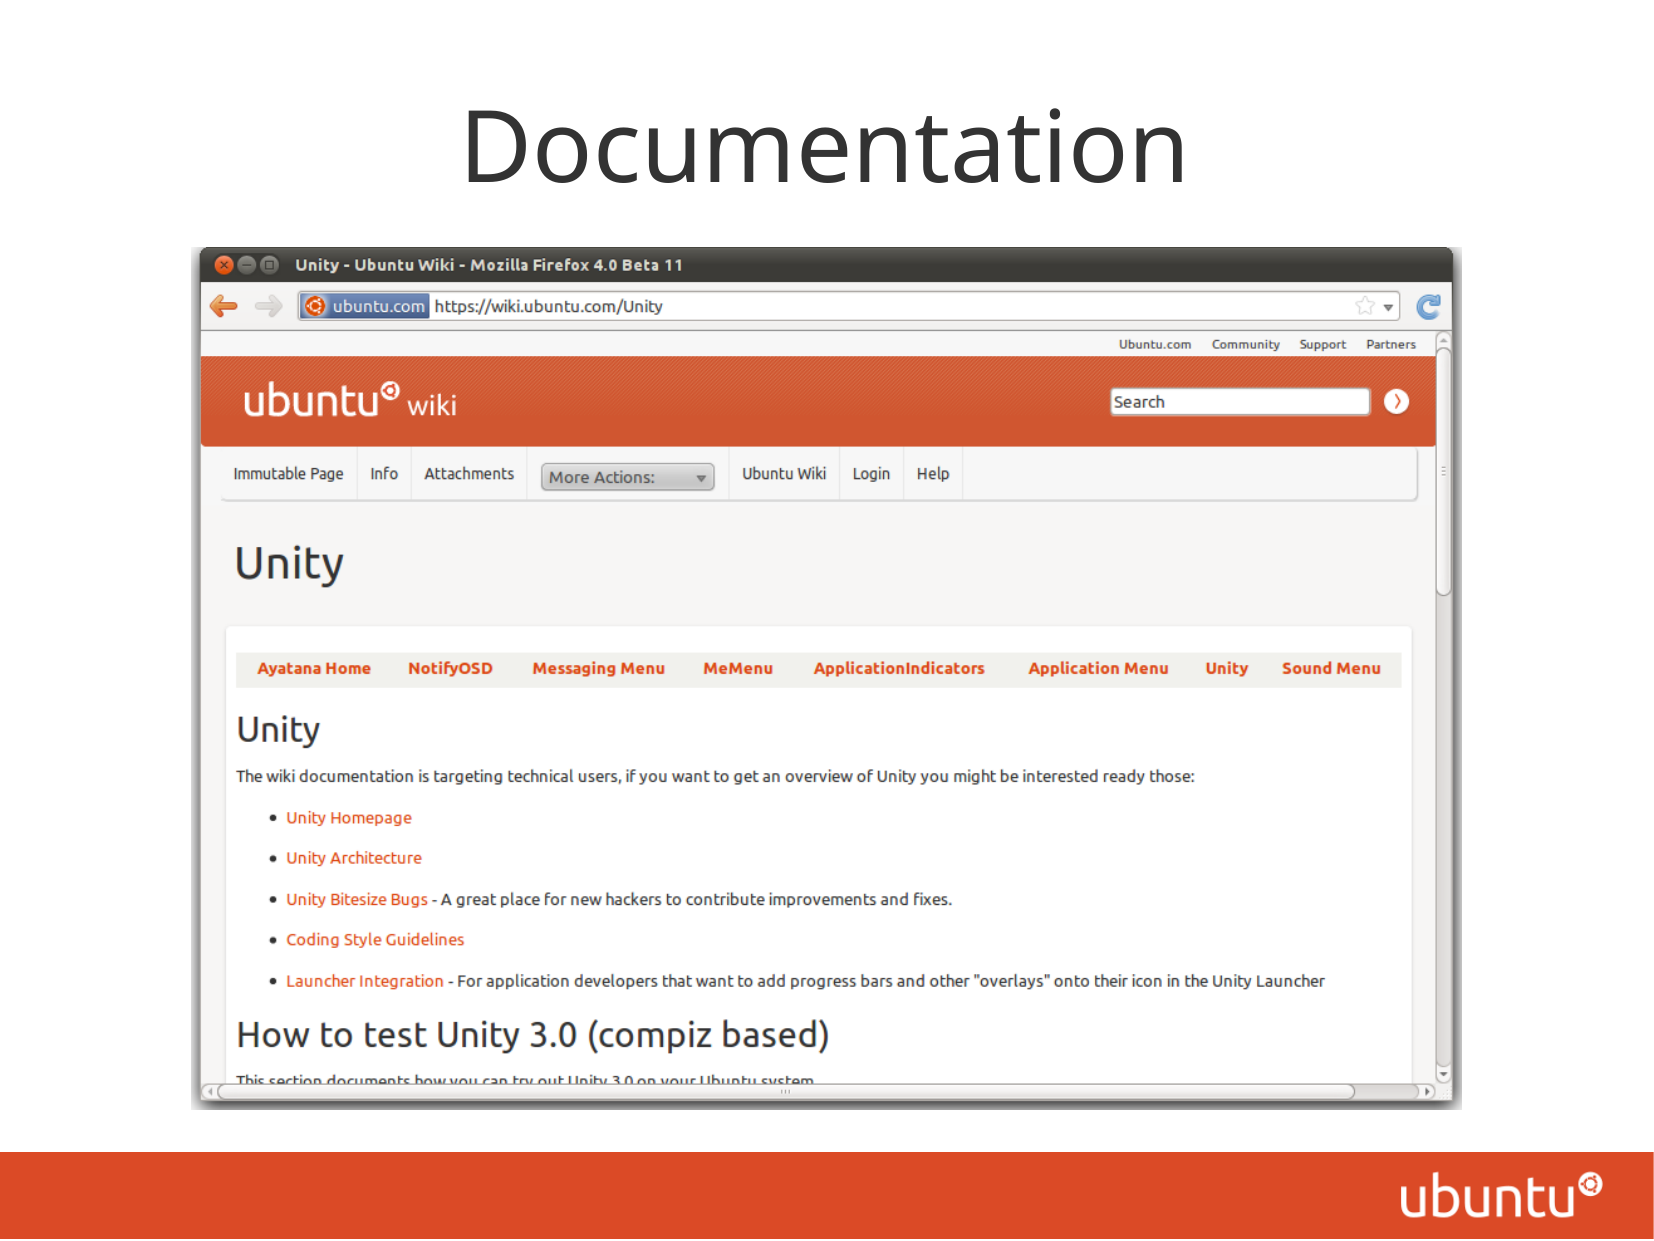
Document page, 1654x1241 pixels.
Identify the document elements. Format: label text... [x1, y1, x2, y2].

picture [191, 247, 1462, 1110]
picture [0, 1152, 1654, 1239]
title Documentation [56, 76, 1596, 224]
